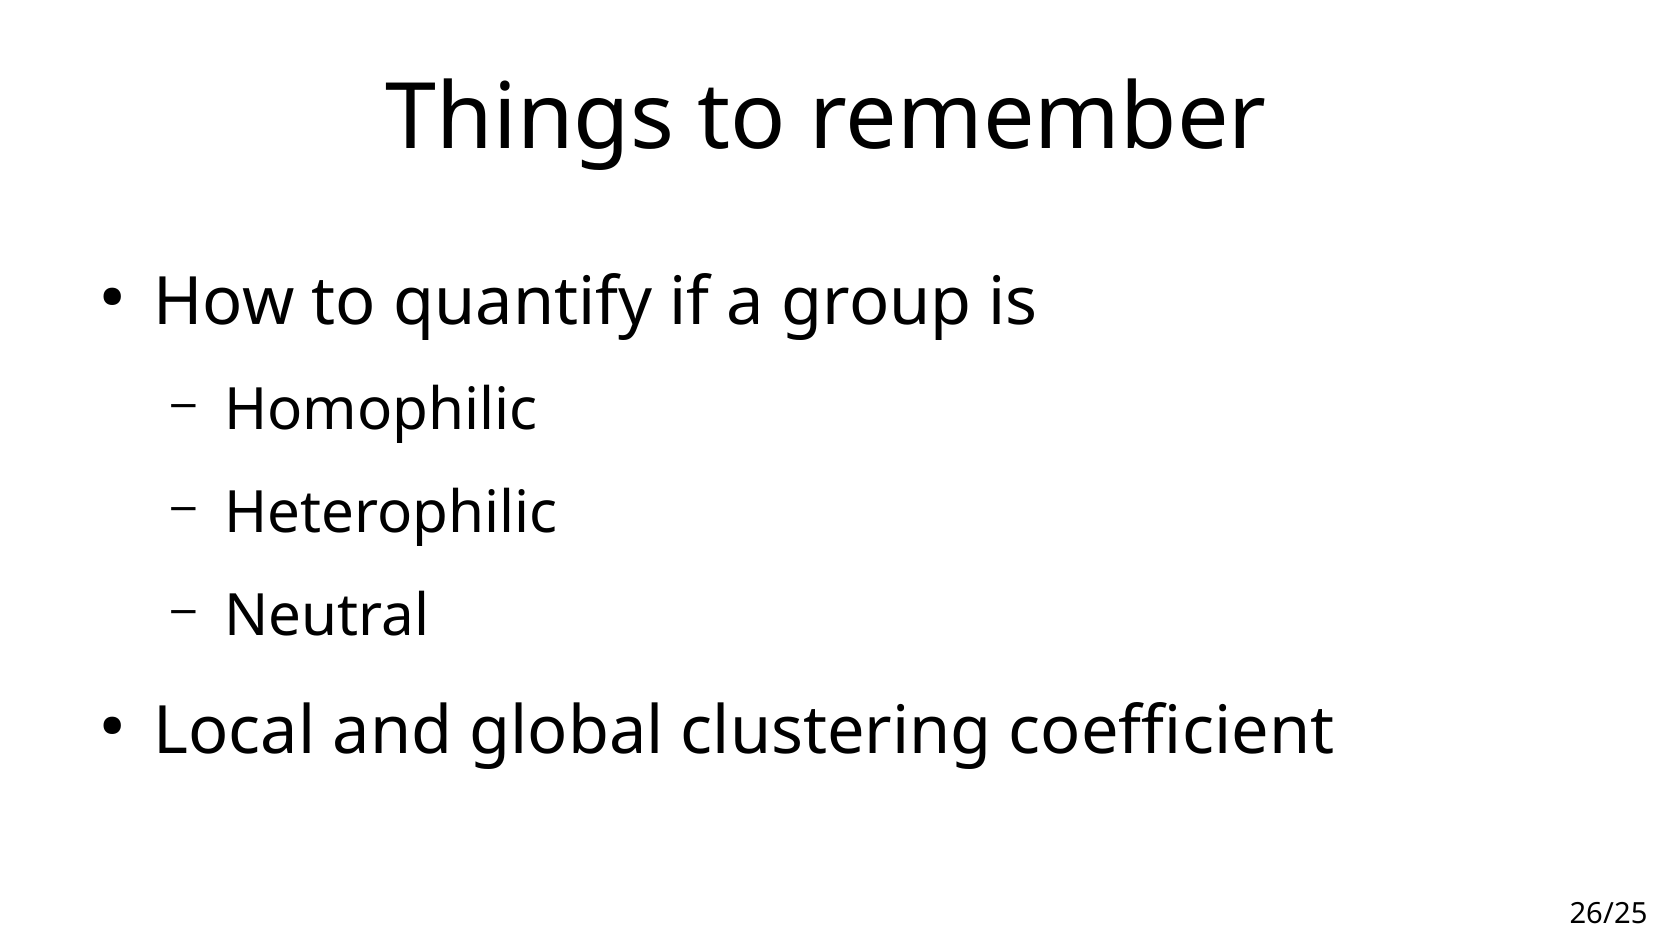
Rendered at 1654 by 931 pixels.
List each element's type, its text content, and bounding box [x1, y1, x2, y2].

list How to quantify if a group is Homophilic Heterophilic Neutral Local and global clustering coefficient [82, 253, 1571, 841]
title Things to remember [82, 1, 1571, 226]
